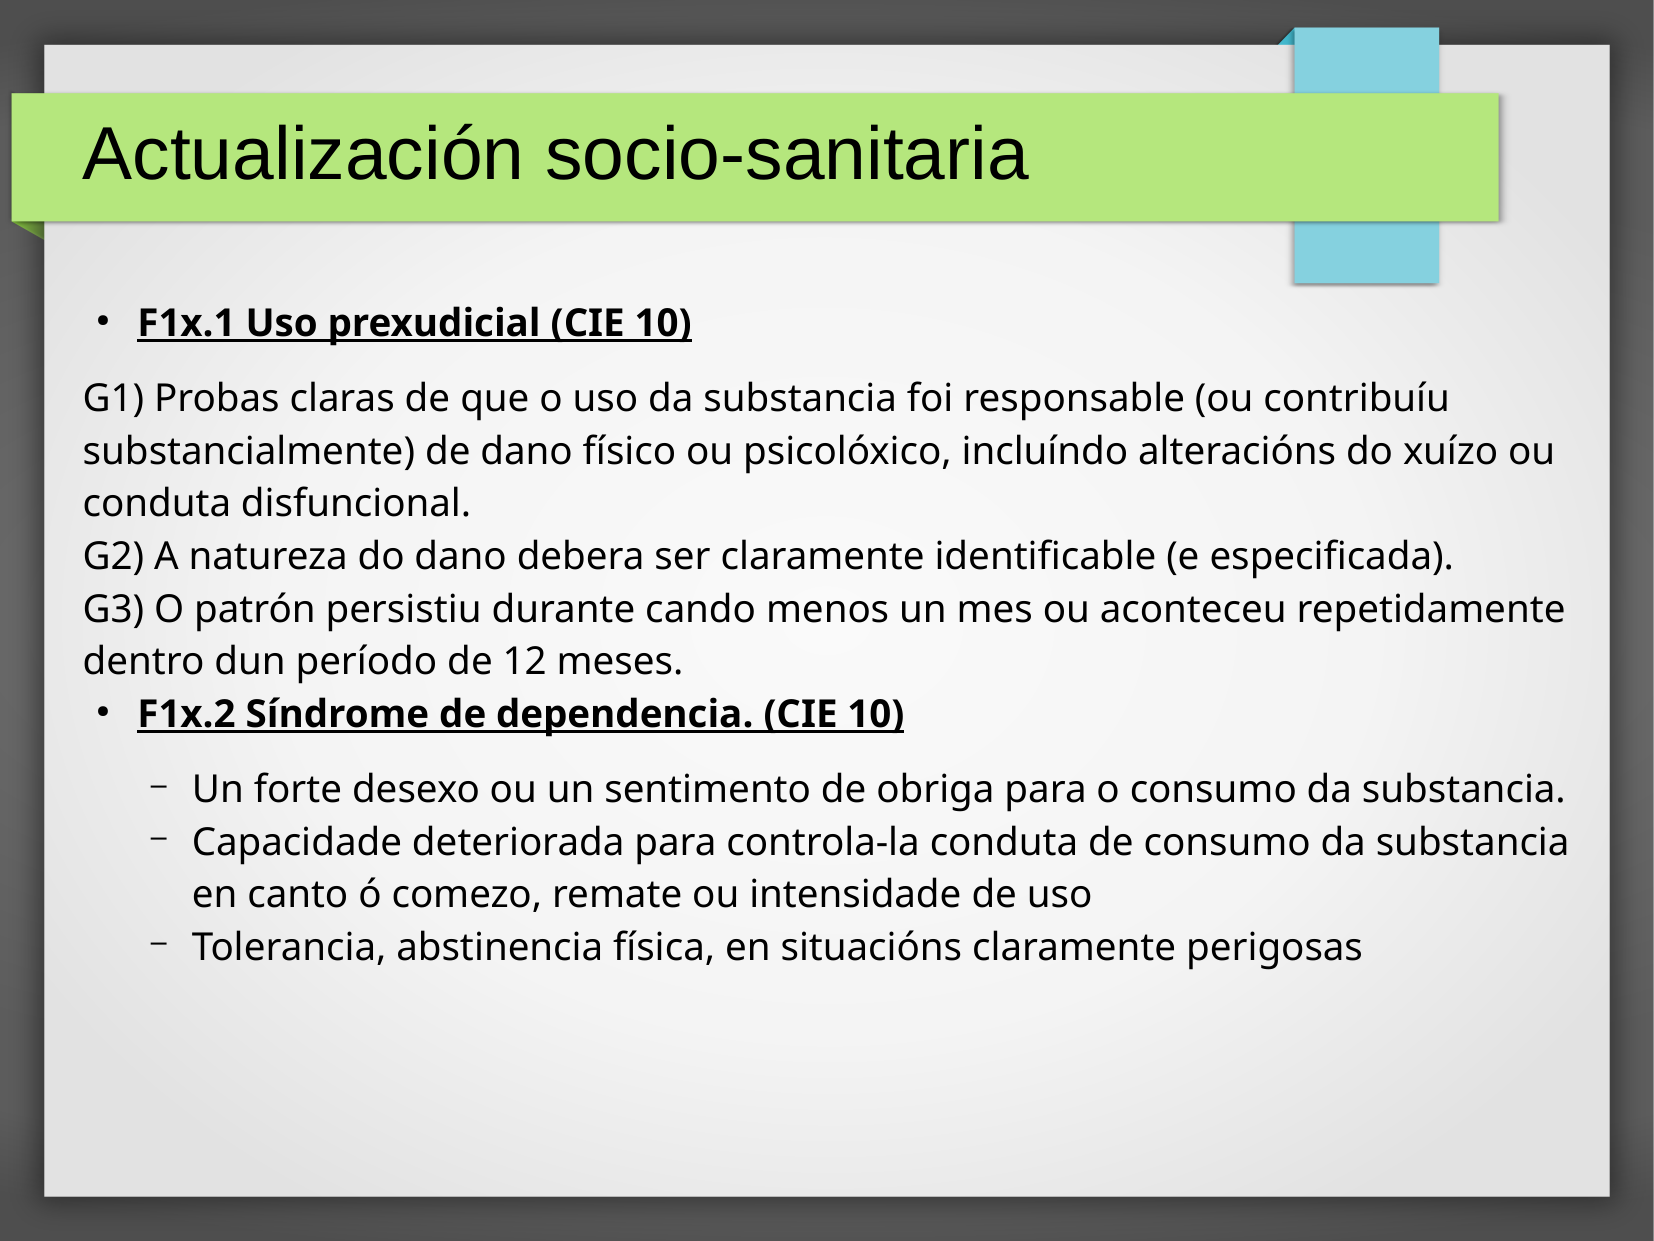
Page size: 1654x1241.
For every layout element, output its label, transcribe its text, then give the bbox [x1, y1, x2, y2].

list F1x.1 Uso prexudicial (CIE 10) G1) Probas claras de que o uso da substancia foi responsable (ou contribuíu substancialmente) de dano físico ou psicolóxico, incluíndo alteracións do xuízo ou conduta disfuncional. G2) A natureza do dano debera ser claramente identificable (e especificada). G3) O patrón persistiu durante cando menos un mes ou aconteceu repetidamente dentro dun período de 12 meses. F1x.2 Síndrome de dependencia. (CIE 10) Un forte desexo ou un sentimento de obriga para o consumo da substancia. Capacidade deteriorada para controla-la conduta de consumo da substancia en canto ó comezo, remate ou intensidade de uso Tolerancia, abstinencia física, en situacións claramente perigosas [82, 295, 1571, 1015]
title Actualización socio-sanitaria [82, 94, 1264, 213]
picture [0, 0, 1654, 1241]
